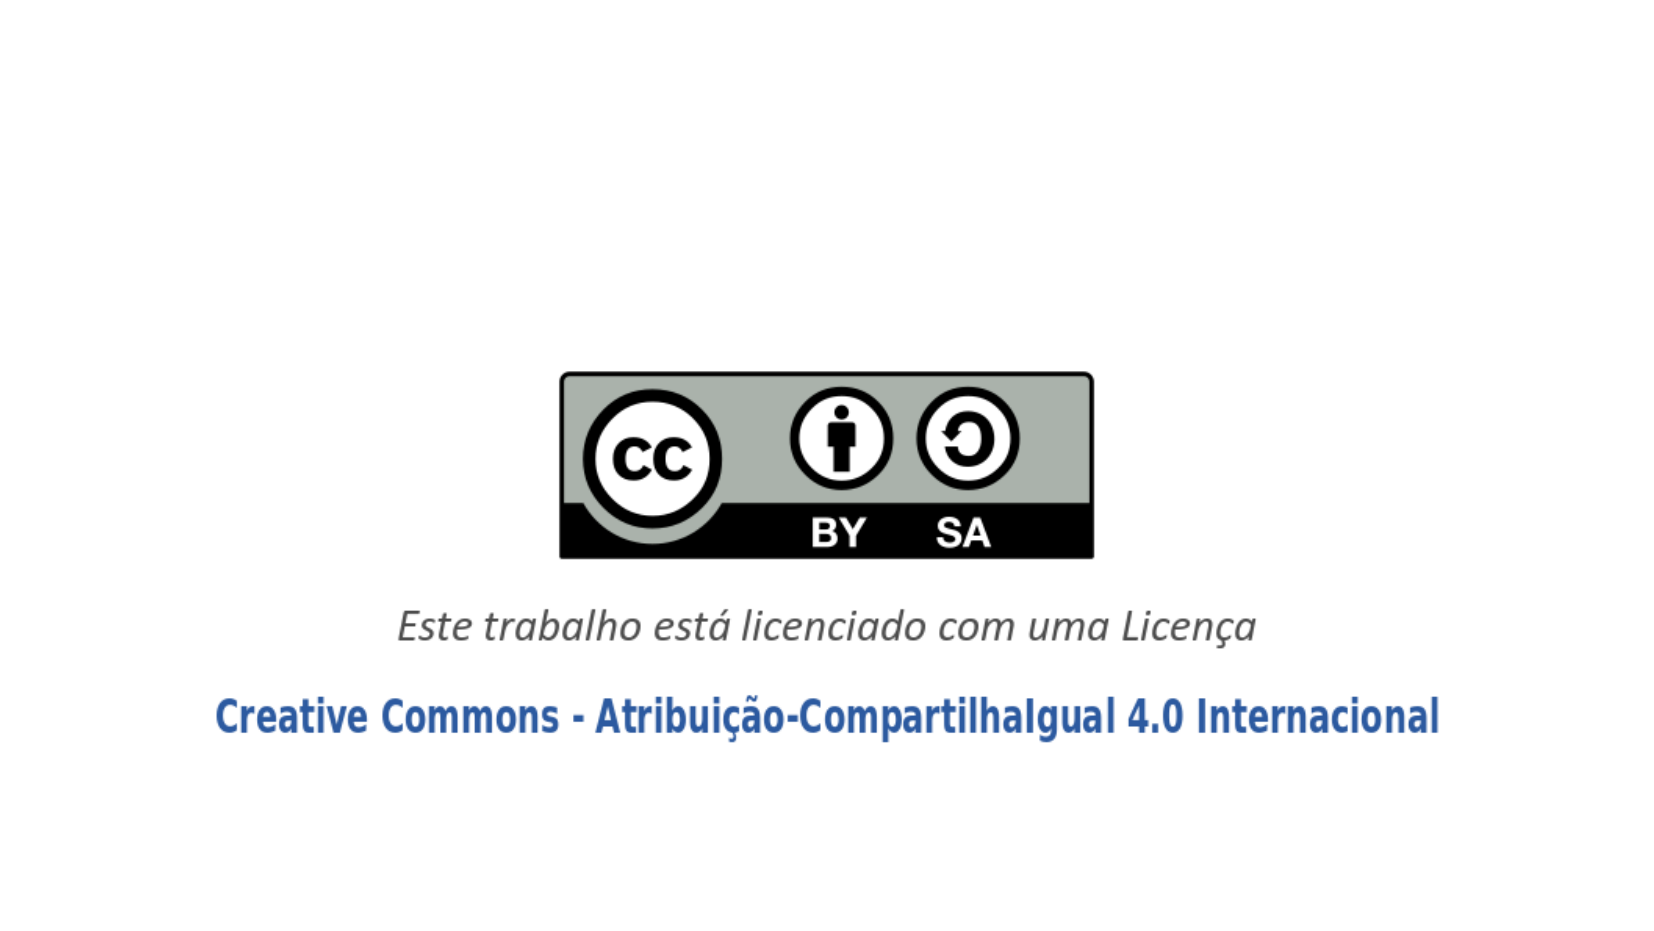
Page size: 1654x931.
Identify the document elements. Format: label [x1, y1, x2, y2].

picture [159, 90, 1495, 841]
